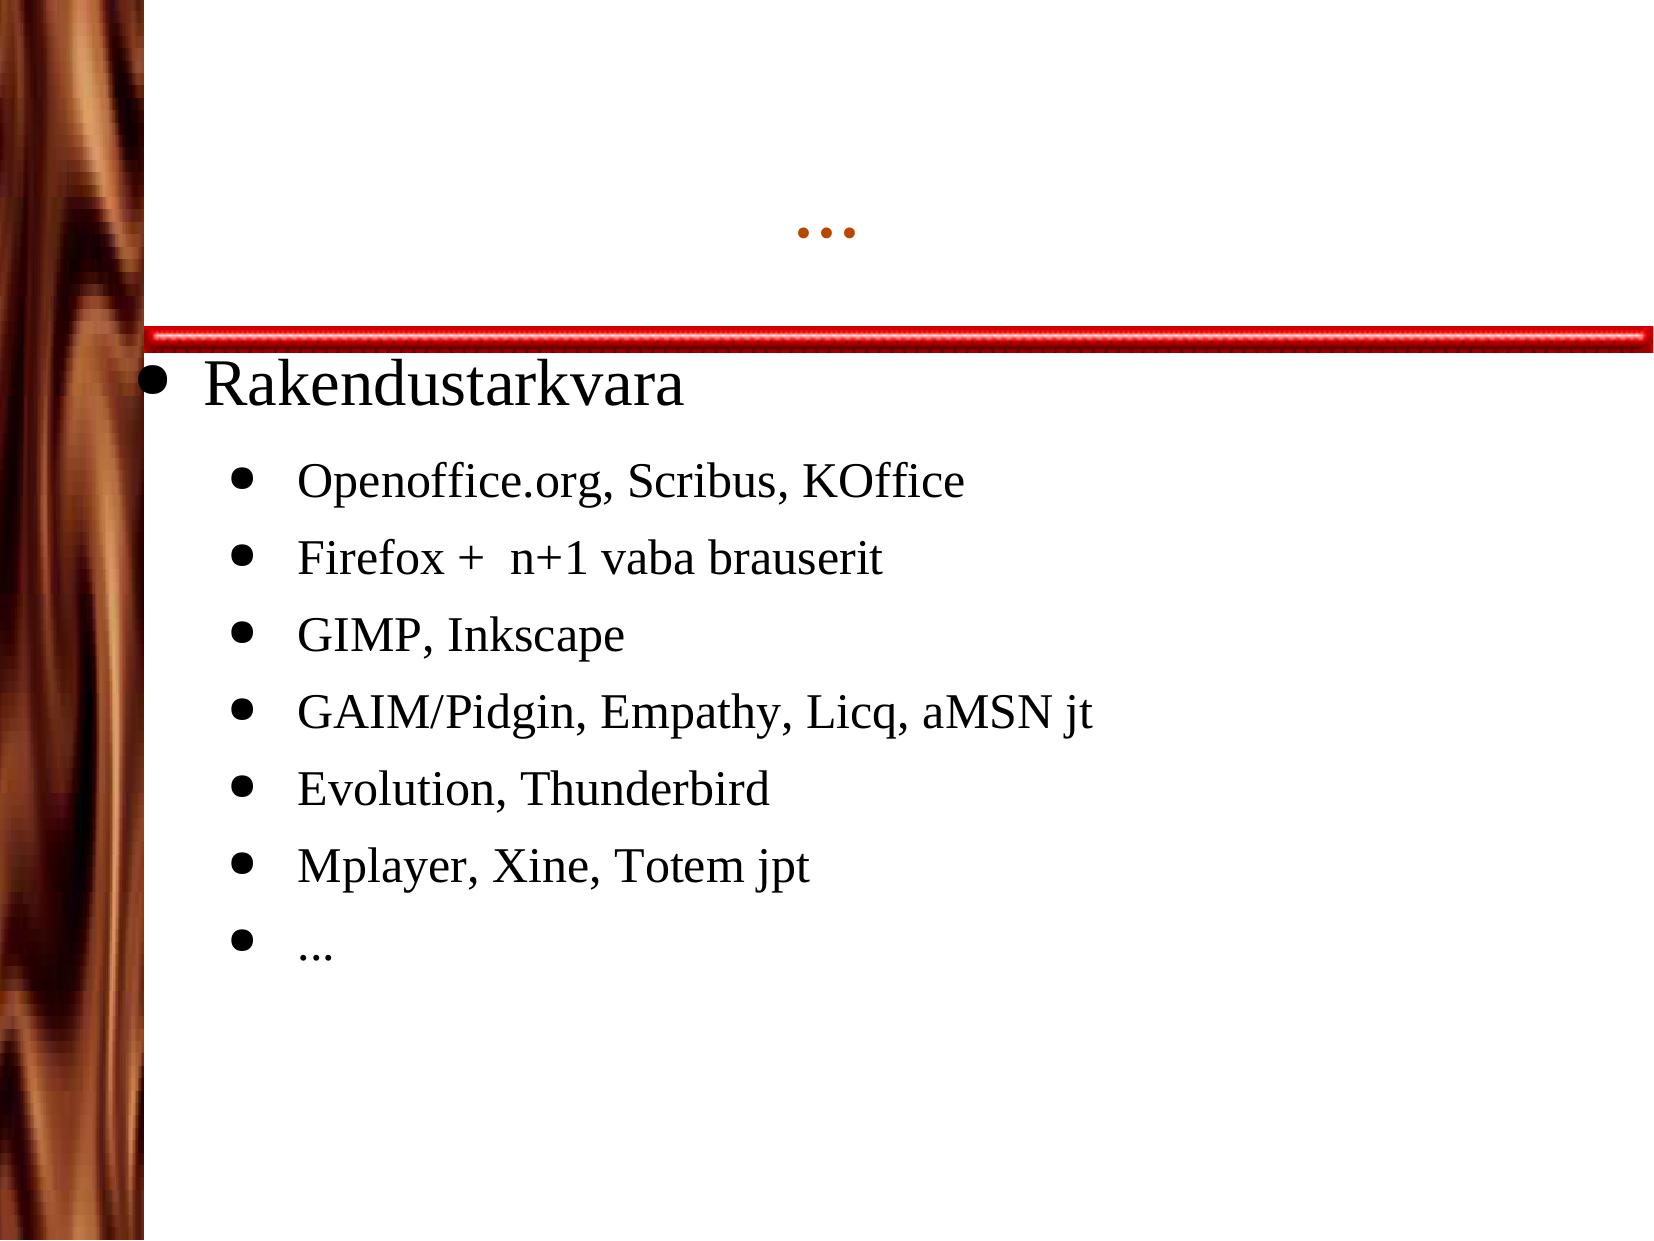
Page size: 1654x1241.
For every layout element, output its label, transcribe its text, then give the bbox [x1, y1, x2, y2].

title ... [121, 98, 1533, 314]
picture [0, 0, 1654, 1240]
list Rakendustarkvara Openoffice.org, Scribus, KOffice Firefox + n+1 vaba brauserit GIMP, Inkscape GAIM/Pidgin, Empathy, Licq, aMSN jt Evolution, Thunderbird Mplayer, Xine, Totem jpt ... [121, 344, 1533, 1126]
